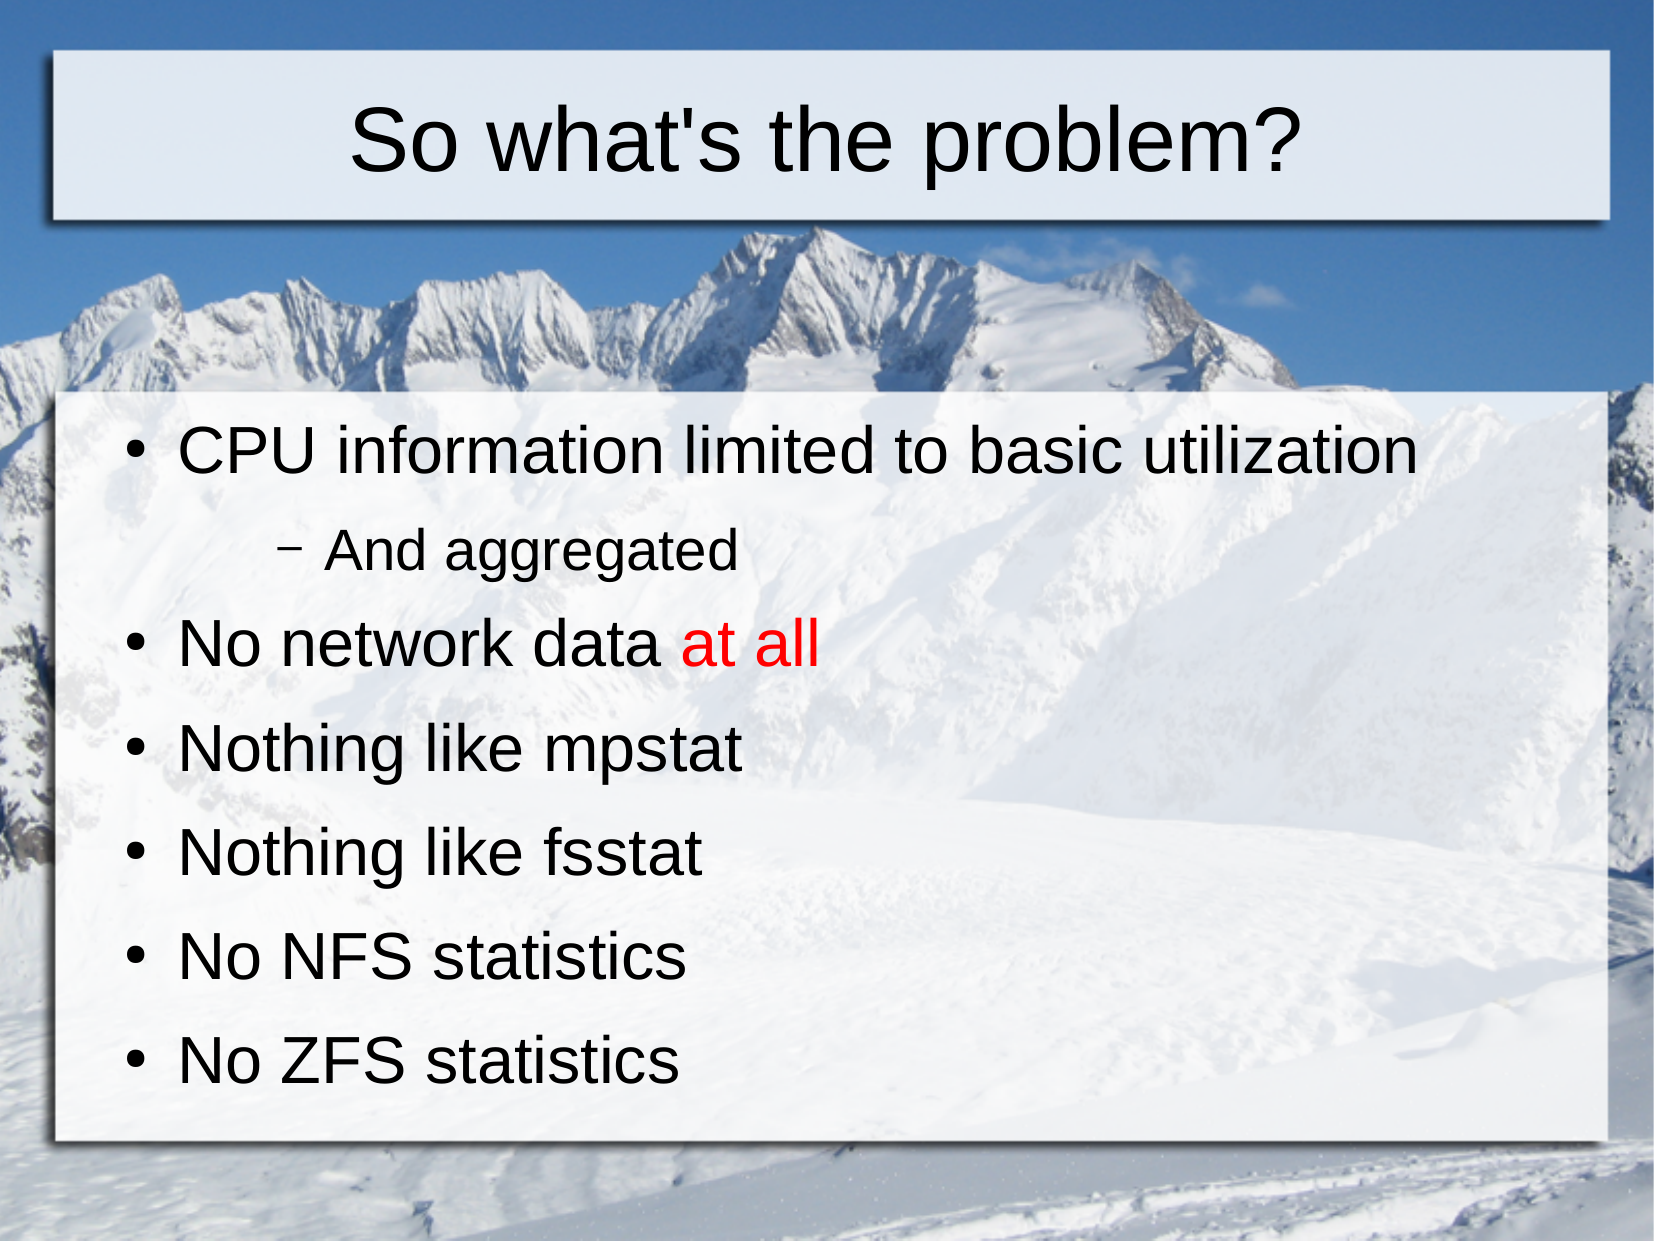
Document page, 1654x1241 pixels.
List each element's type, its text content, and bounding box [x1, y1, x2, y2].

picture [0, 0, 1654, 1241]
list CPU information limited to basic utilization And aggregated No network data at all Nothing like mpstat Nothing like fsstat No NFS statistics No ZFS statistics [88, 413, 1571, 1099]
title So what's the problem? [59, 68, 1595, 212]
